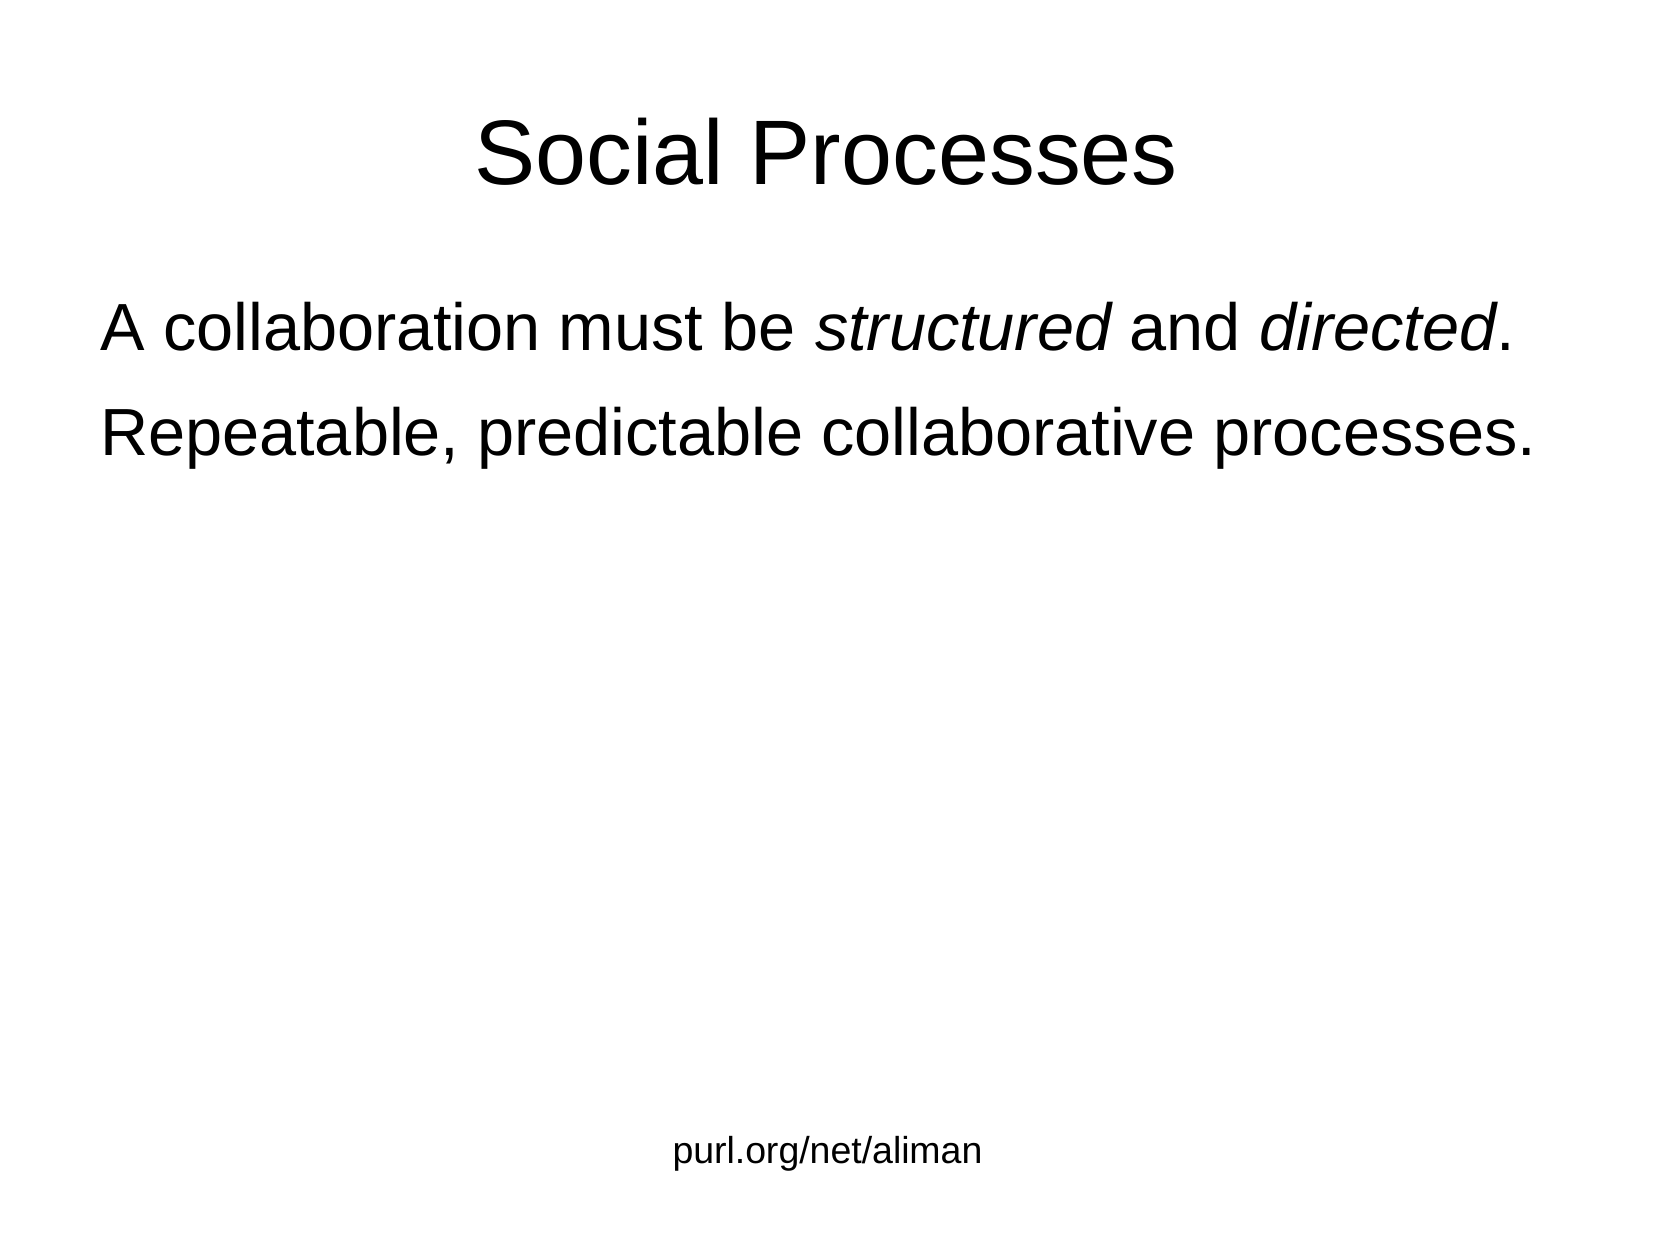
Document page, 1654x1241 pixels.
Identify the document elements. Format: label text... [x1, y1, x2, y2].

title Social Processes [82, 49, 1571, 257]
list A collaboration must be structured and directed. Repeatable, predictable collaborative processes. [82, 290, 1571, 1109]
